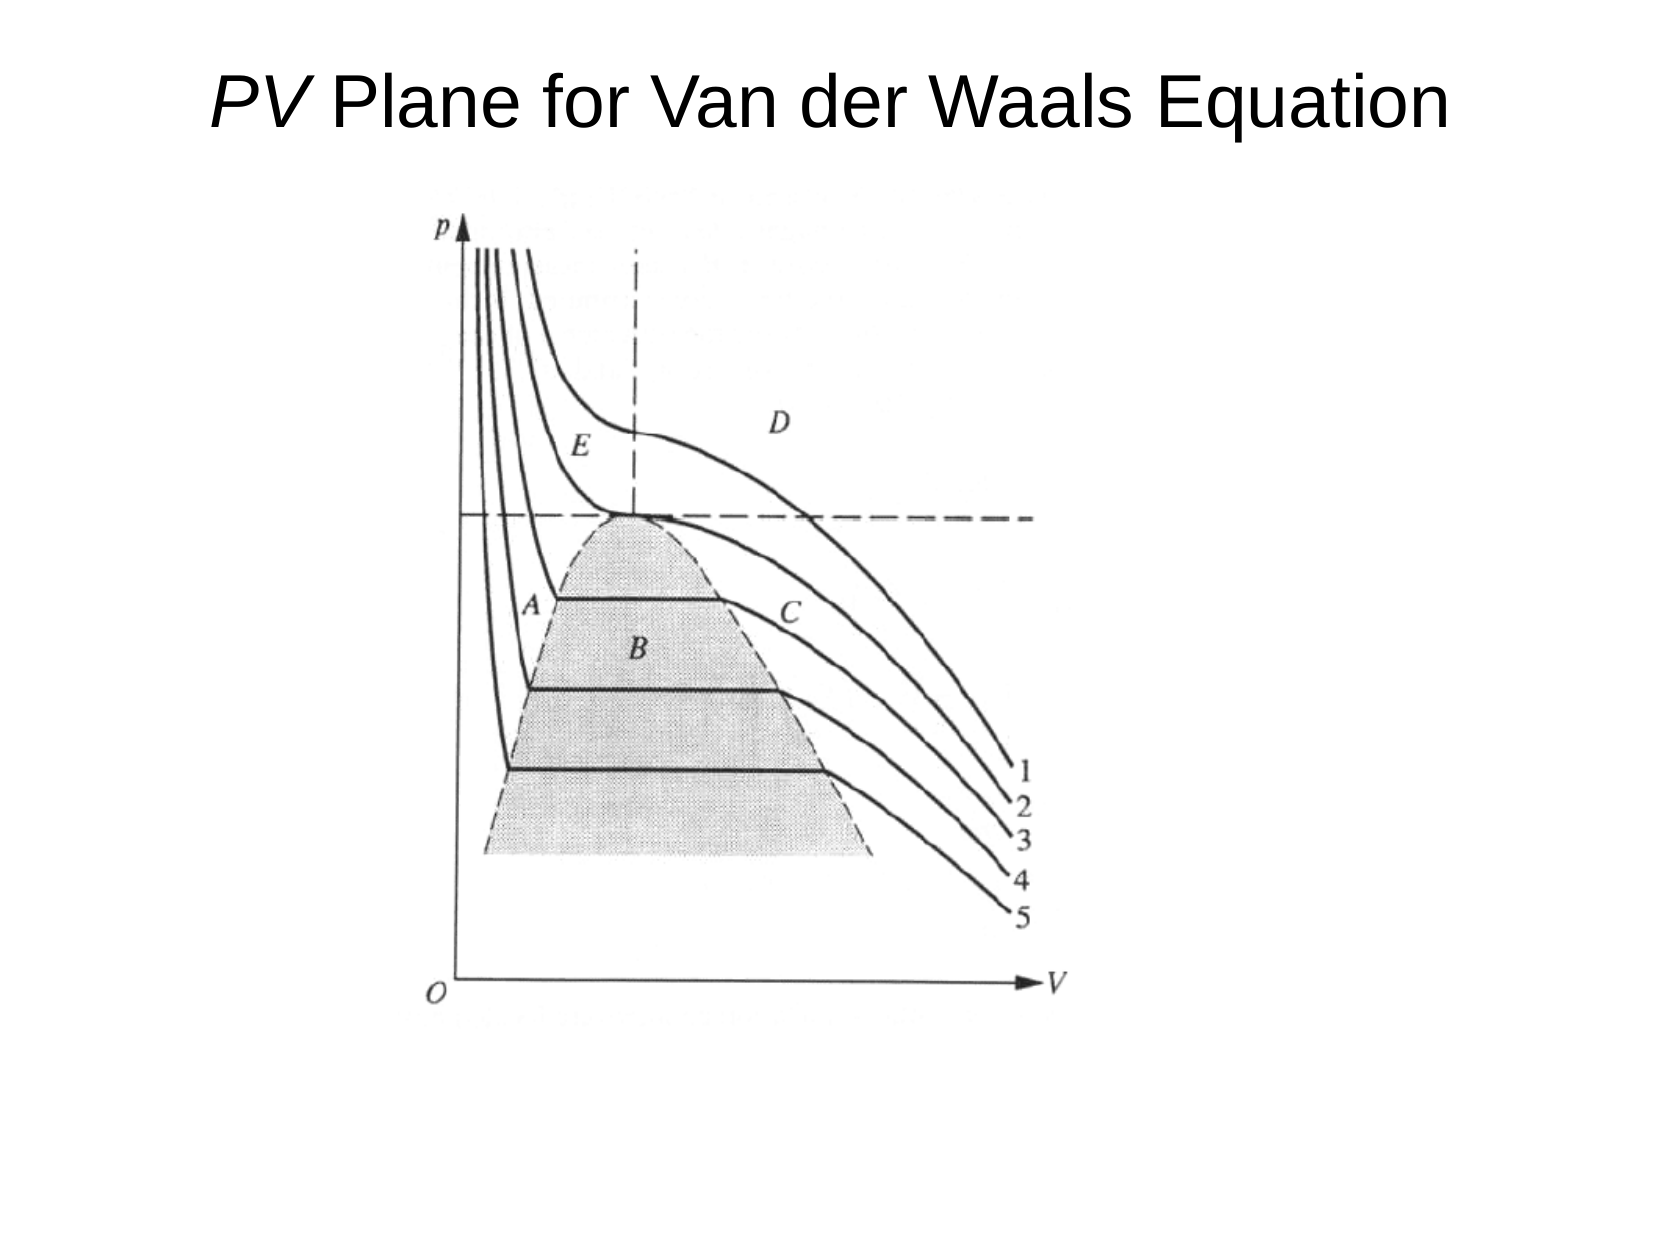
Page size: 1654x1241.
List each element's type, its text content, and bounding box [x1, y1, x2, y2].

picture [398, 187, 1091, 1036]
title PV Plane for Van der Waals Equation [86, 15, 1576, 188]
